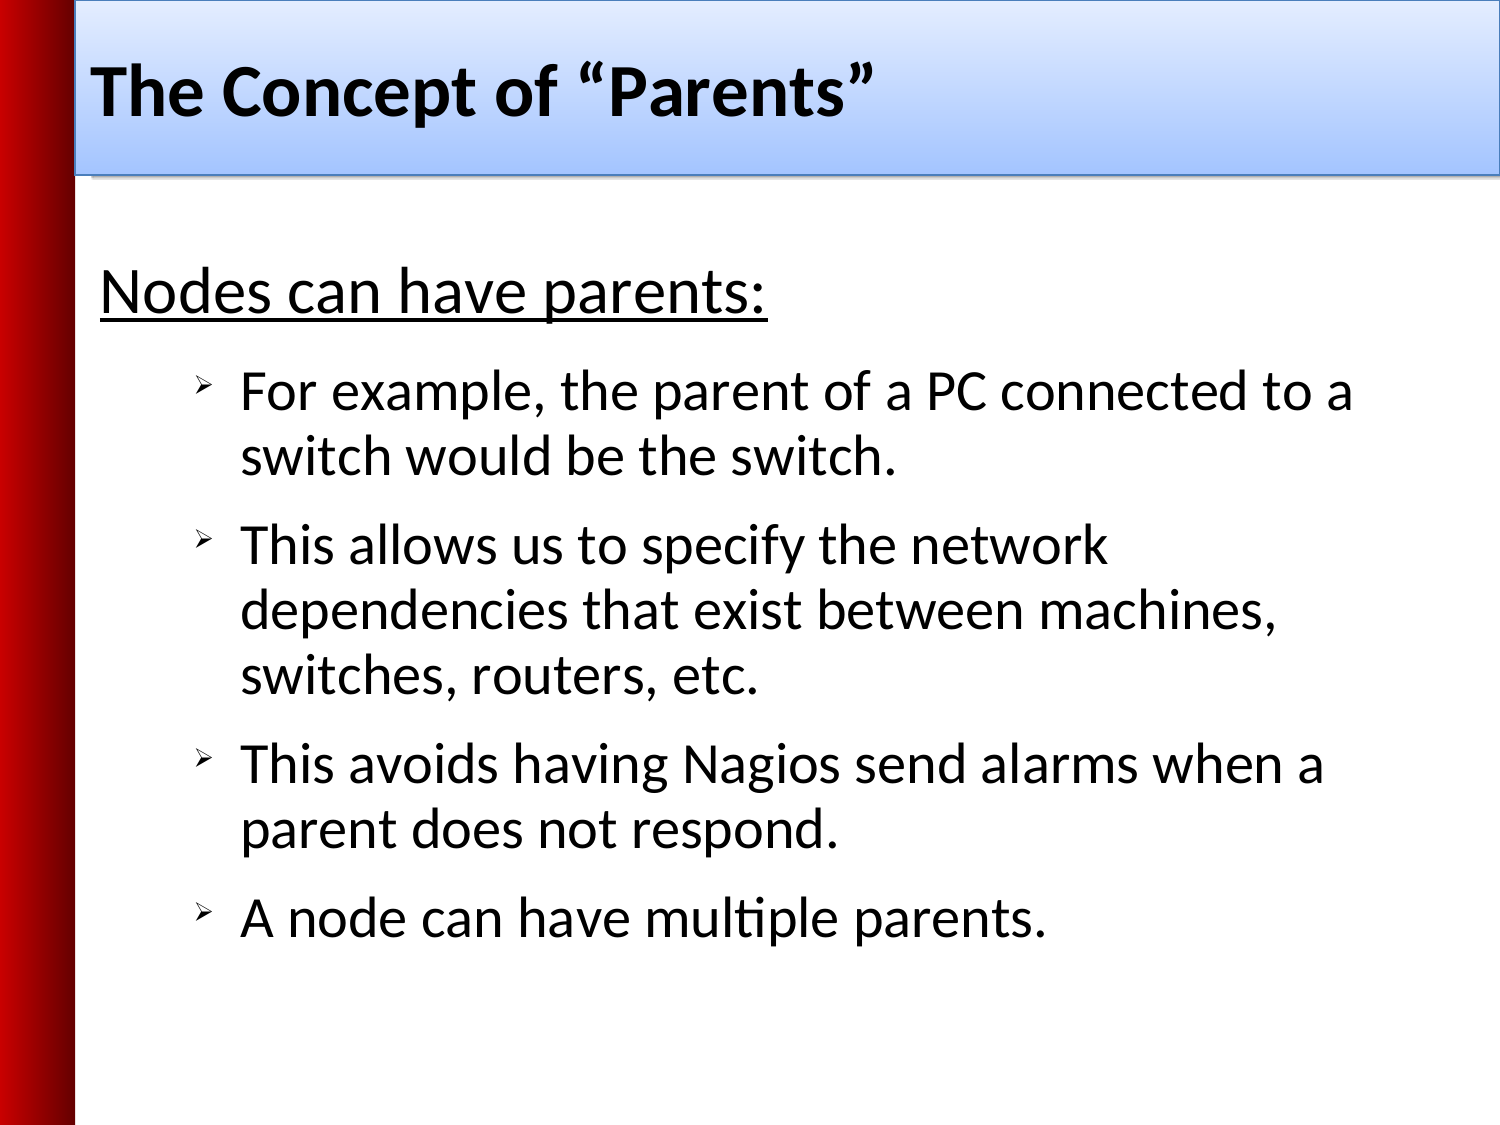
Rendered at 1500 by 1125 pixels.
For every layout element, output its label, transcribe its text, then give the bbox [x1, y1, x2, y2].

text_box The Concept of “Parents” [75, 0, 1500, 175]
text_box Nodes can have parents: For example, the parent of a PC connected to a switch would be the switch. This allows us to specify the network dependencies that exist between machines, switches, routers, etc. This avoids having Nagios send alarms when a parent does not respond. A node can have multiple parents. [99, 249, 1451, 1051]
